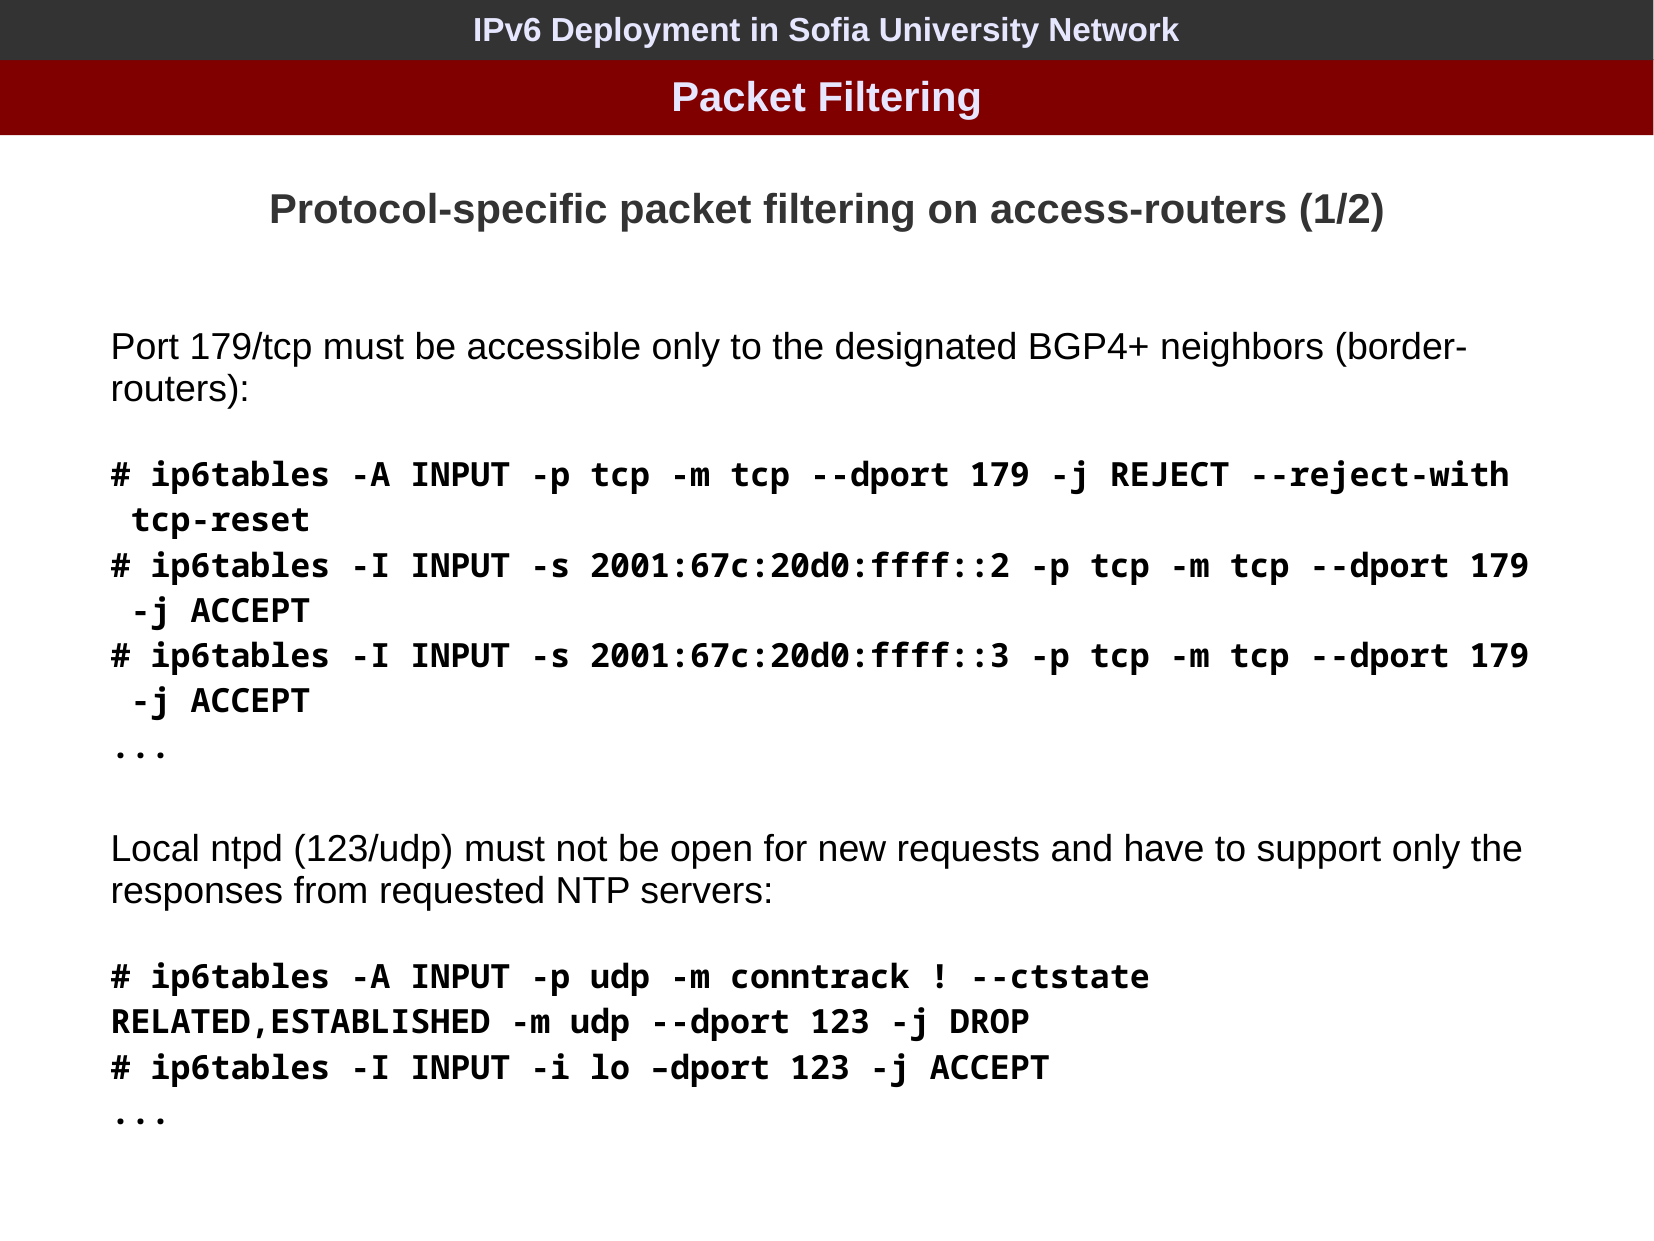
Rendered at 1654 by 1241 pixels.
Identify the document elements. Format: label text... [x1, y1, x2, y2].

text_box Local ntpd (123/udp) must not be open for new requests and have to support only the responses from requested NTP servers: # ip6tables -A INPUT -p udp -m conntrack ! --ctstate RELATED,ESTABLISHED -m udp --dport 123 -j DROP # ip6tables -I INPUT -i lo –dport 123 -j ACCEPT ... [95, 777, 1551, 1127]
text_box Packet Filtering [0, 61, 1654, 136]
text_box Port 179/tcp must be accessible only to the designated BGP4+ neighbors (border-routers): # ip6tables -A INPUT -p tcp -m tcp --dport 179 -j REJECT --reject-with tcp-reset # ip6tables -I INPUT -s 2001:67c:20d0:ffff::2 -p tcp -m tcp --dport 179 -j ACCEPT # ip6tables -I INPUT -s 2001:67c:20d0:ffff::3 -p tcp -m tcp --dport 179 -j ACCEPT ... [95, 275, 1551, 771]
text_box Protocol-specific packet filtering on access-routers (1/2) [30, 171, 1625, 248]
text_box IPv6 Deployment in Sofia University Network [0, 0, 1654, 61]
